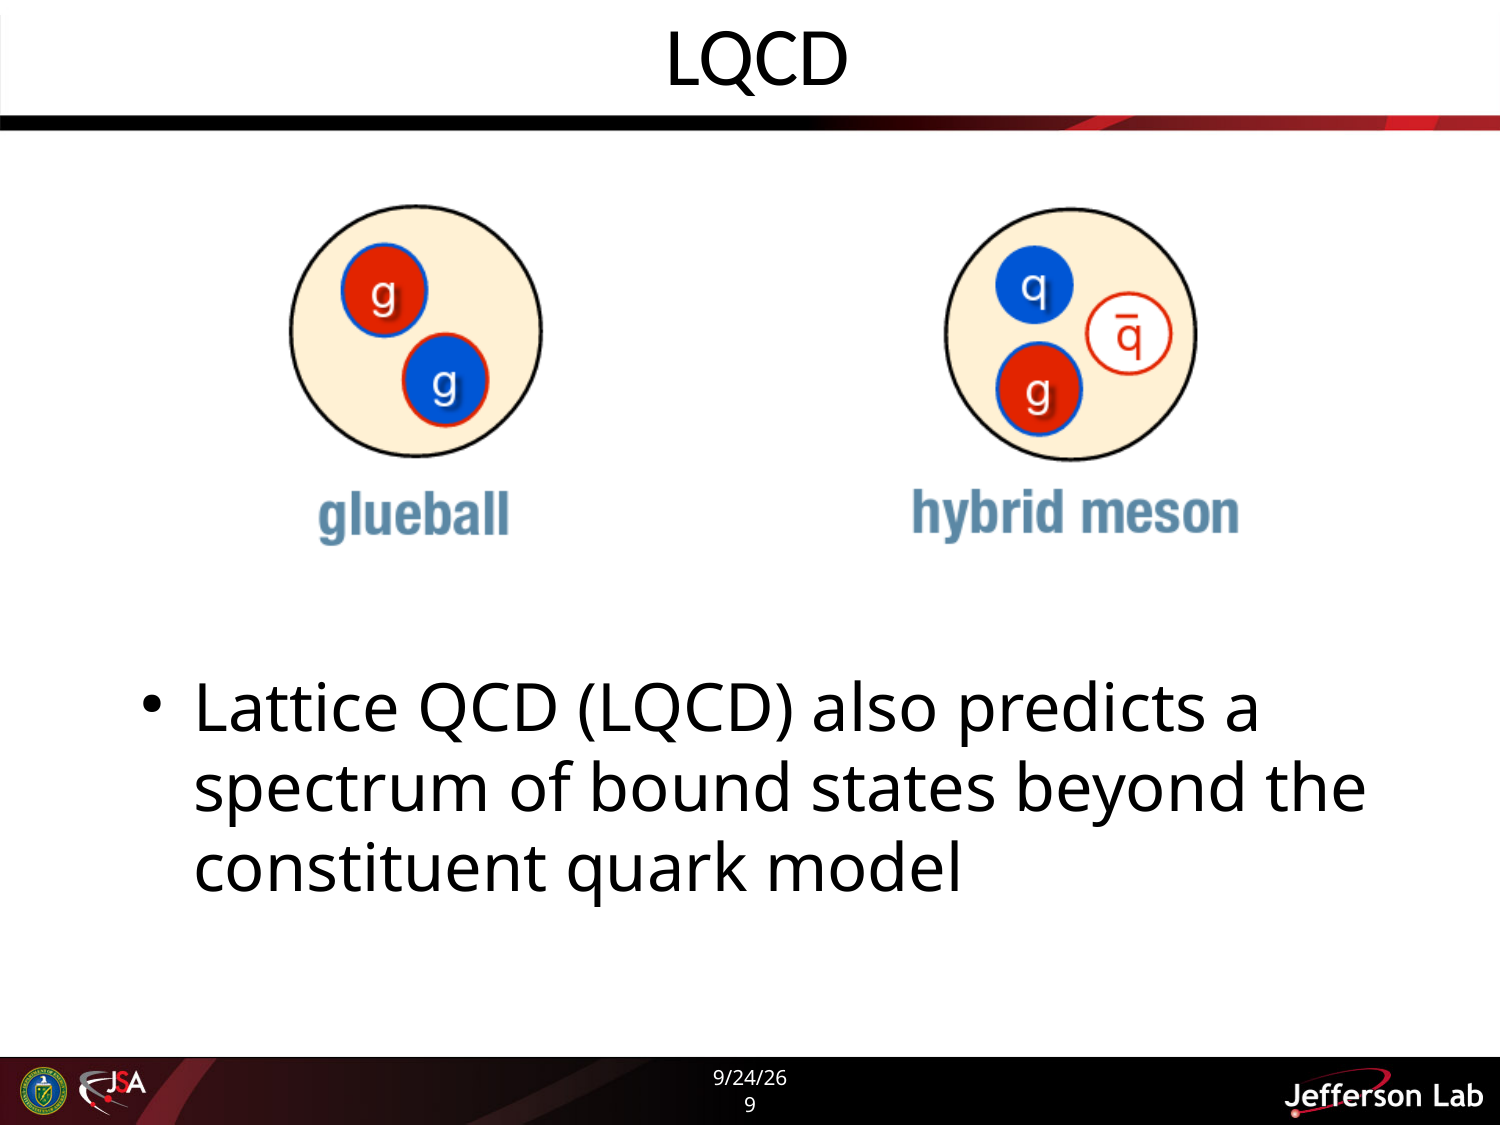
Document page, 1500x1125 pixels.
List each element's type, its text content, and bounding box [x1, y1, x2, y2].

list Lattice QCD (LQCD) also predicts a spectrum of bound states beyond the constituent quark model [122, 664, 1398, 1005]
picture [0, 0, 1500, 1125]
text_box 4/11/19 [575, 1048, 925, 1109]
title LQCD [90, 23, 1426, 107]
